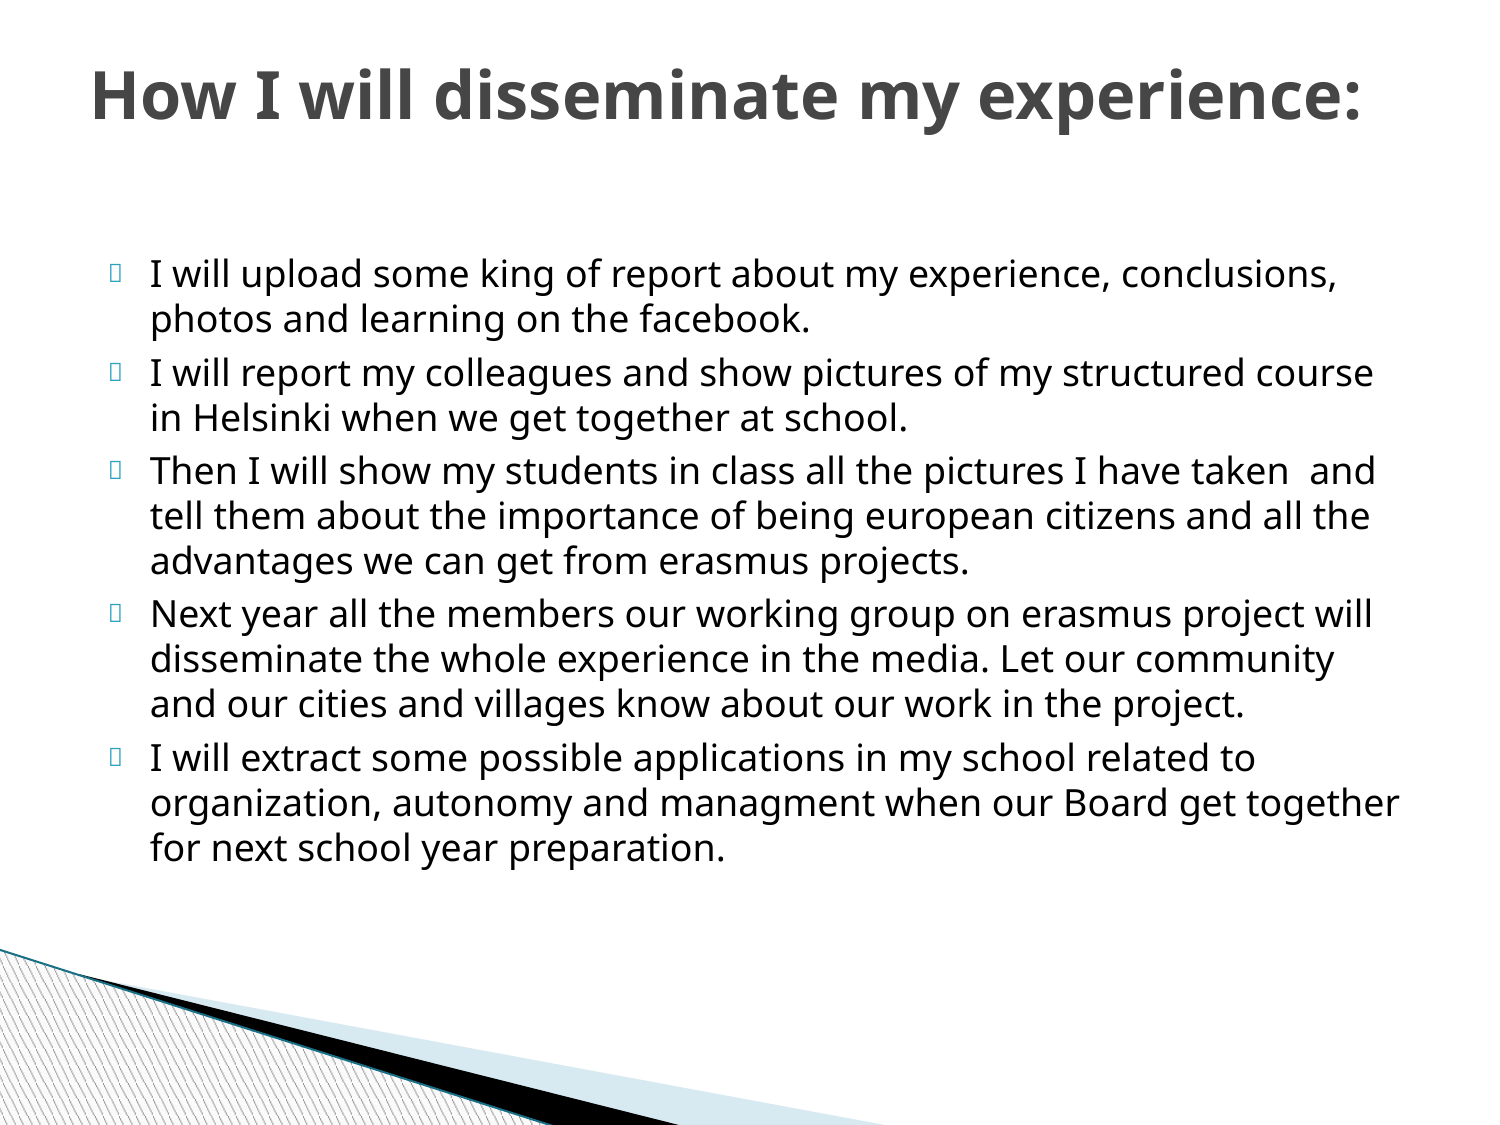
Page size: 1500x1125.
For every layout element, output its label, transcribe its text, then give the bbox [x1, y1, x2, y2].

list I will upload some king of report about my experience, conclusions, photos and learning on the facebook. I will report my colleagues and show pictures of my structured course in Helsinki when we get together at school. Then I will show my students in class all the pictures I have taken and tell them about the importance of being european citizens and all the advantages we can get from erasmus projects. Next year all the members our working group on erasmus project will disseminate the whole experience in the media. Let our community and our cities and villages know about our work in the project. I will extract some possible applications in my school related to organization, autonomy and managment when our Board get together for next school year preparation. [75, 243, 1425, 986]
title How I will disseminate my experience: [75, 45, 1425, 233]
picture [0, 952, 543, 1125]
